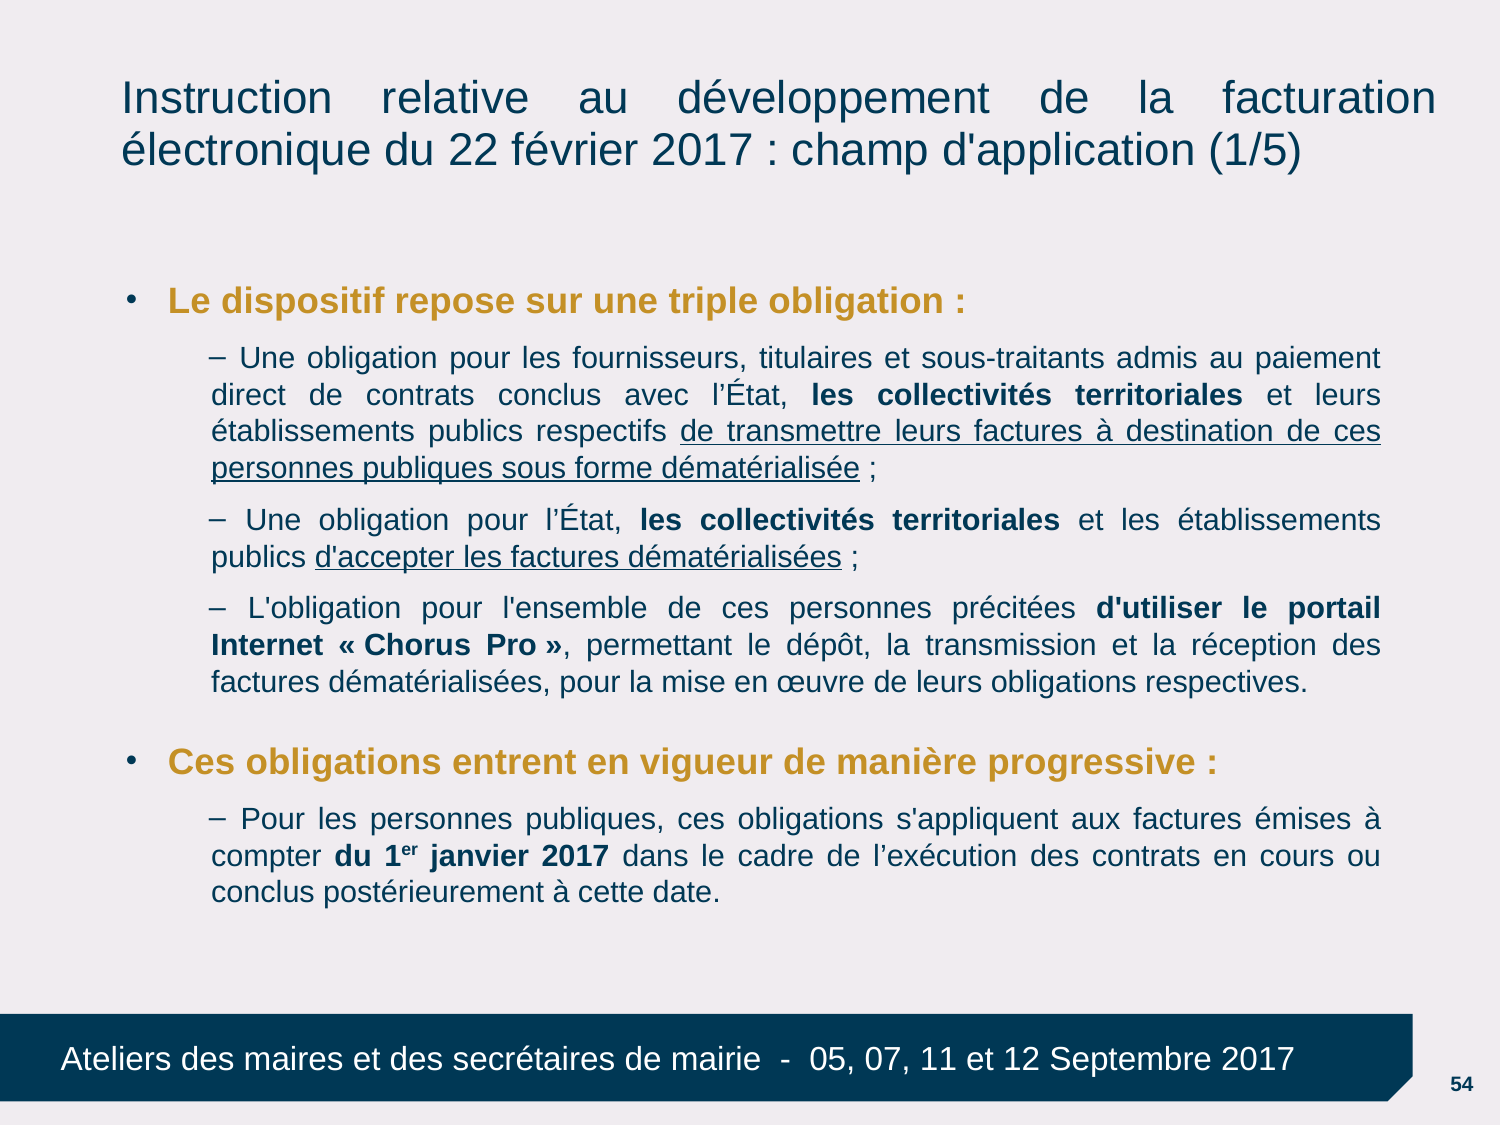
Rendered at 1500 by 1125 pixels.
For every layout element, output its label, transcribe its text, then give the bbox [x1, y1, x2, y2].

title Instruction relative au développement de la facturation électronique du 22 février 2017 : champ d'application (1/5) [121, 68, 1438, 180]
list Le dispositif repose sur une triple obligation : Une obligation pour les fournisseurs, titulaires et sous-traitants admis au paiement direct de contrats conclus avec l’État, les collectivités territoriales et leurs établissements publics respectifs de transmettre leurs factures à destination de ces personnes publiques sous forme dématérialisée ; Une obligation pour l’État, les collectivités territoriales et les établissements publics d'accepter les factures dématérialisées ; L'obligation pour l'ensemble de ces personnes précitées d'utiliser le portail Internet « Chorus Pro », permettant le dépôt, la transmission et la réception des factures dématérialisées, pour la mise en œuvre de leurs obligations respectives. Ces obligations entrent en vigueur de manière progressive : Pour les personnes publiques, ces obligations s'appliquent aux factures émises à compter du 1er janvier 2017 dans le cadre de l’exécution des contrats en cours ou conclus postérieurement à cette date. [125, 277, 1382, 910]
